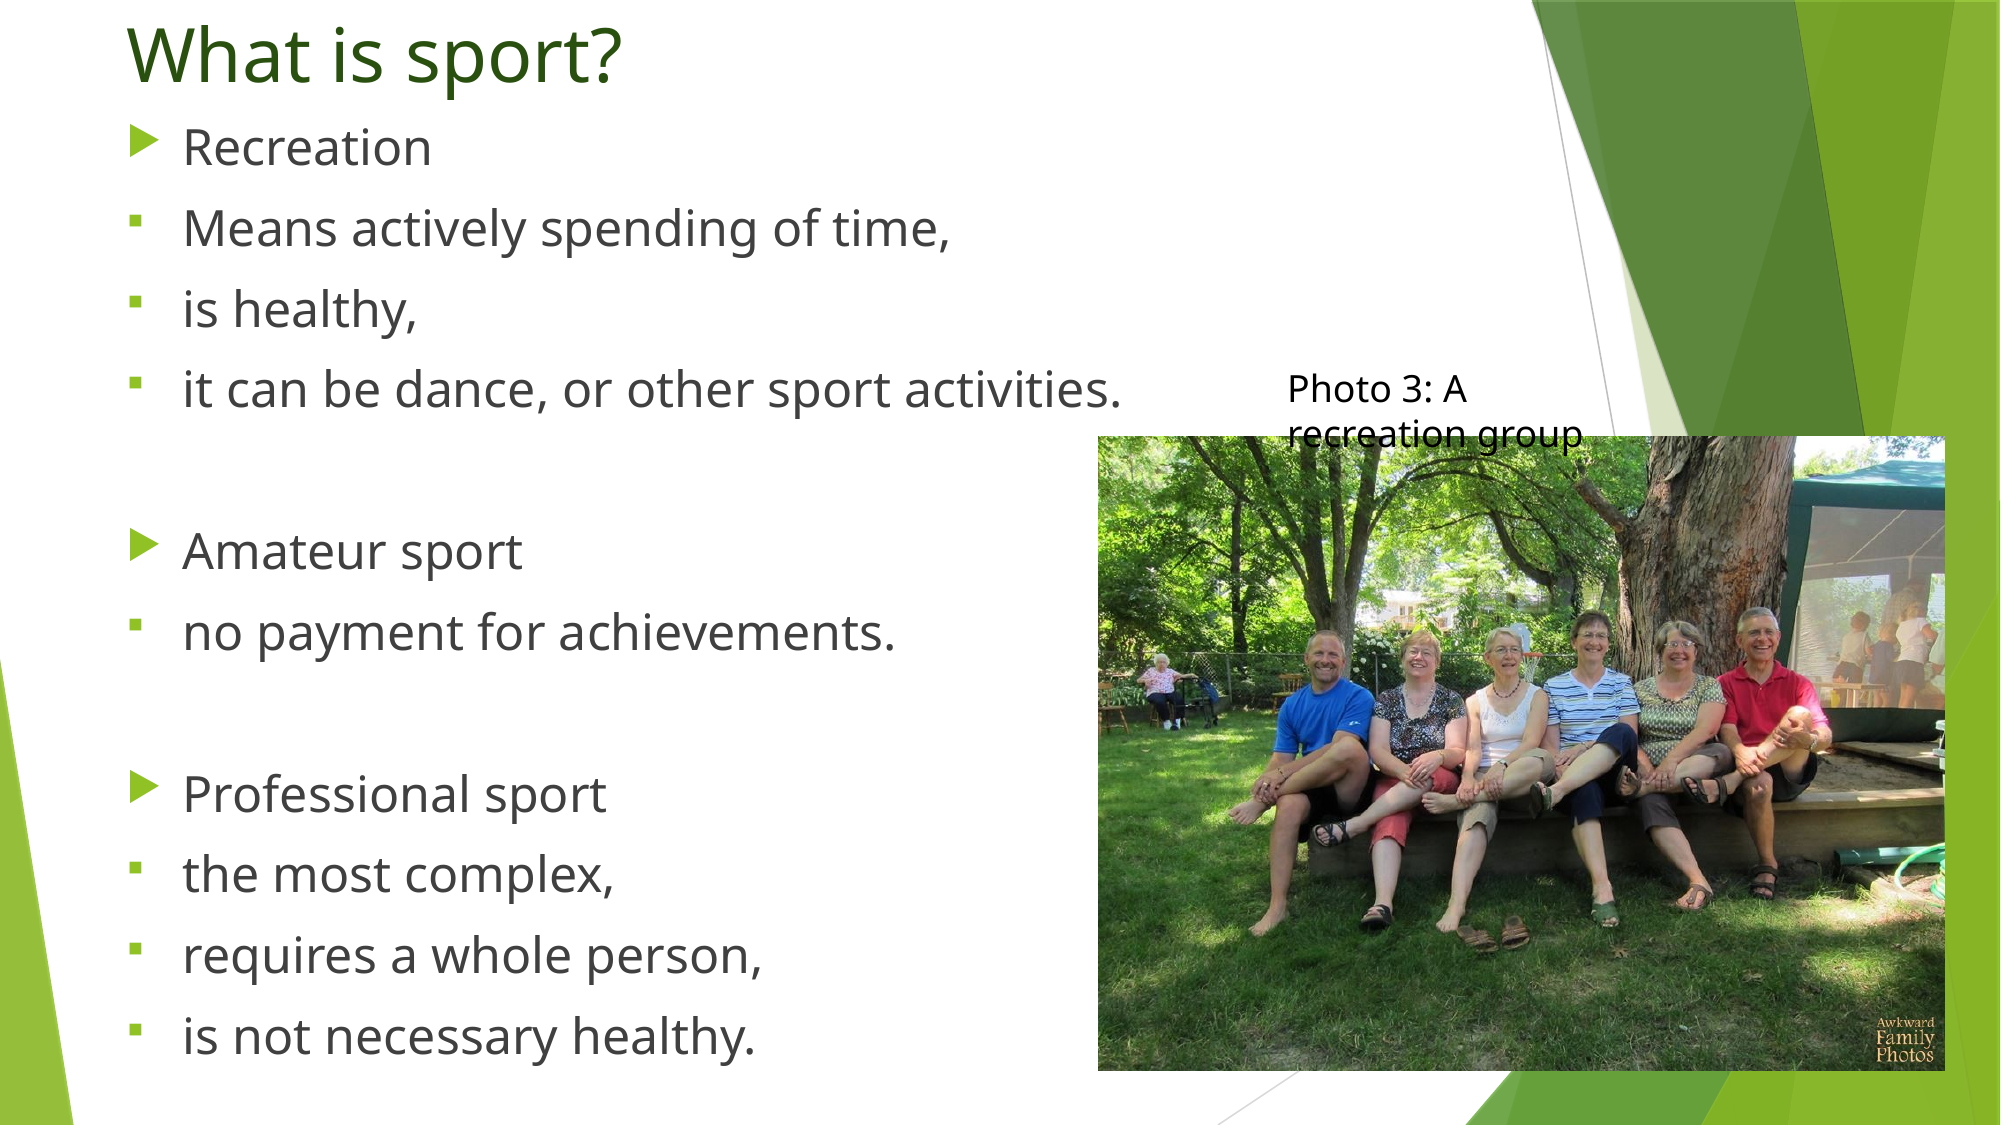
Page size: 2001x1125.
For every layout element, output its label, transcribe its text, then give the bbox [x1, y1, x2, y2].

list Recreation Means actively spending of time, is healthy, it can be dance, or other sport activities. Amateur sport no payment for achievements. Professional sport the most complex, requires a whole person, is not necessary healthy. [111, 107, 1522, 1125]
picture [1098, 436, 1945, 1072]
text_box Photo 3: A recreation group [1272, 357, 1664, 463]
title What is sport? [111, 0, 1522, 107]
